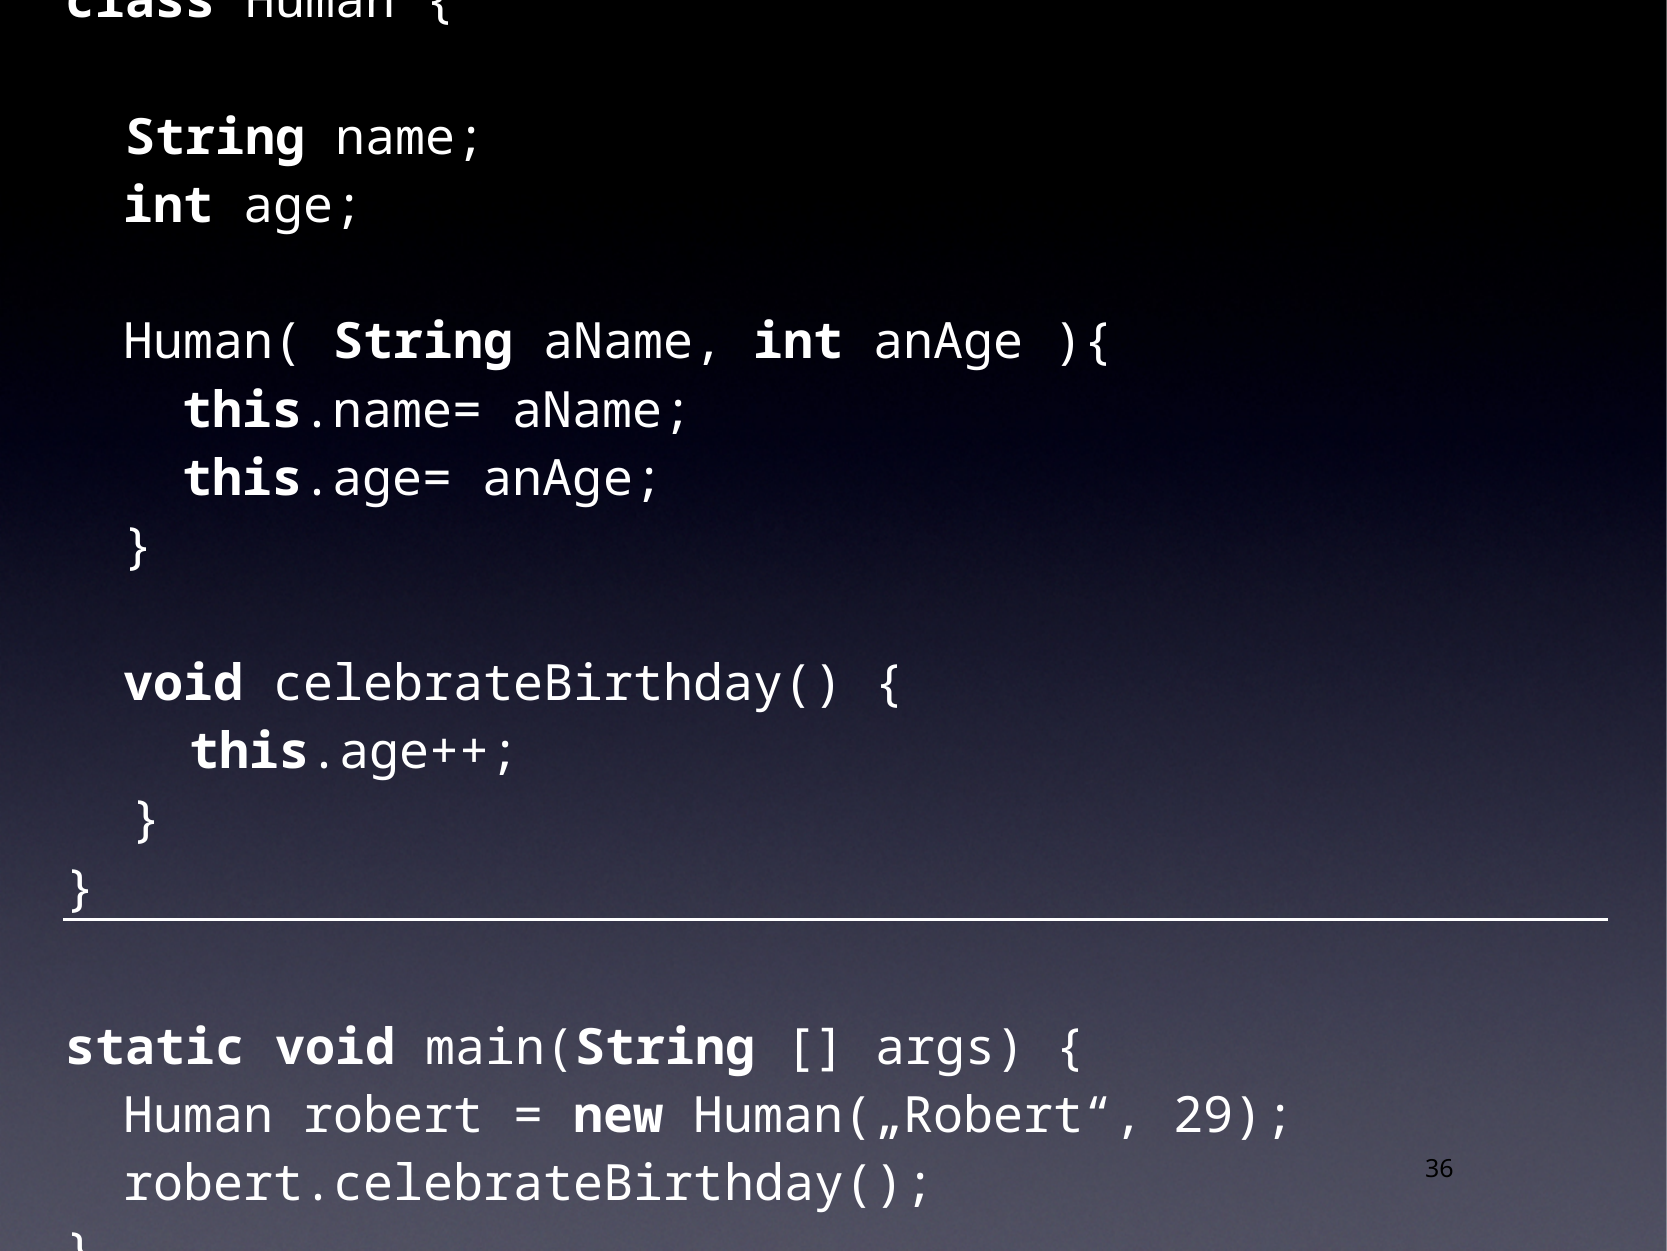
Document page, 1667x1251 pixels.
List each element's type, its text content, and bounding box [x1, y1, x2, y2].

text_box class Human { String name; int age; Human( String aName, int anAge ){ this.name= aName; this.age= anAge; } void celebrateBirthday() { this.age++; } } static void main(String [] args) { Human robert = new Human(„Robert“, 29); robert.celebrateBirthday(); } [64, 29, 1643, 1251]
picture [343, 4, 356, 14]
picture [283, 0, 297, 14]
picture [0, 0, 1667, 1251]
picture [135, 4, 145, 12]
